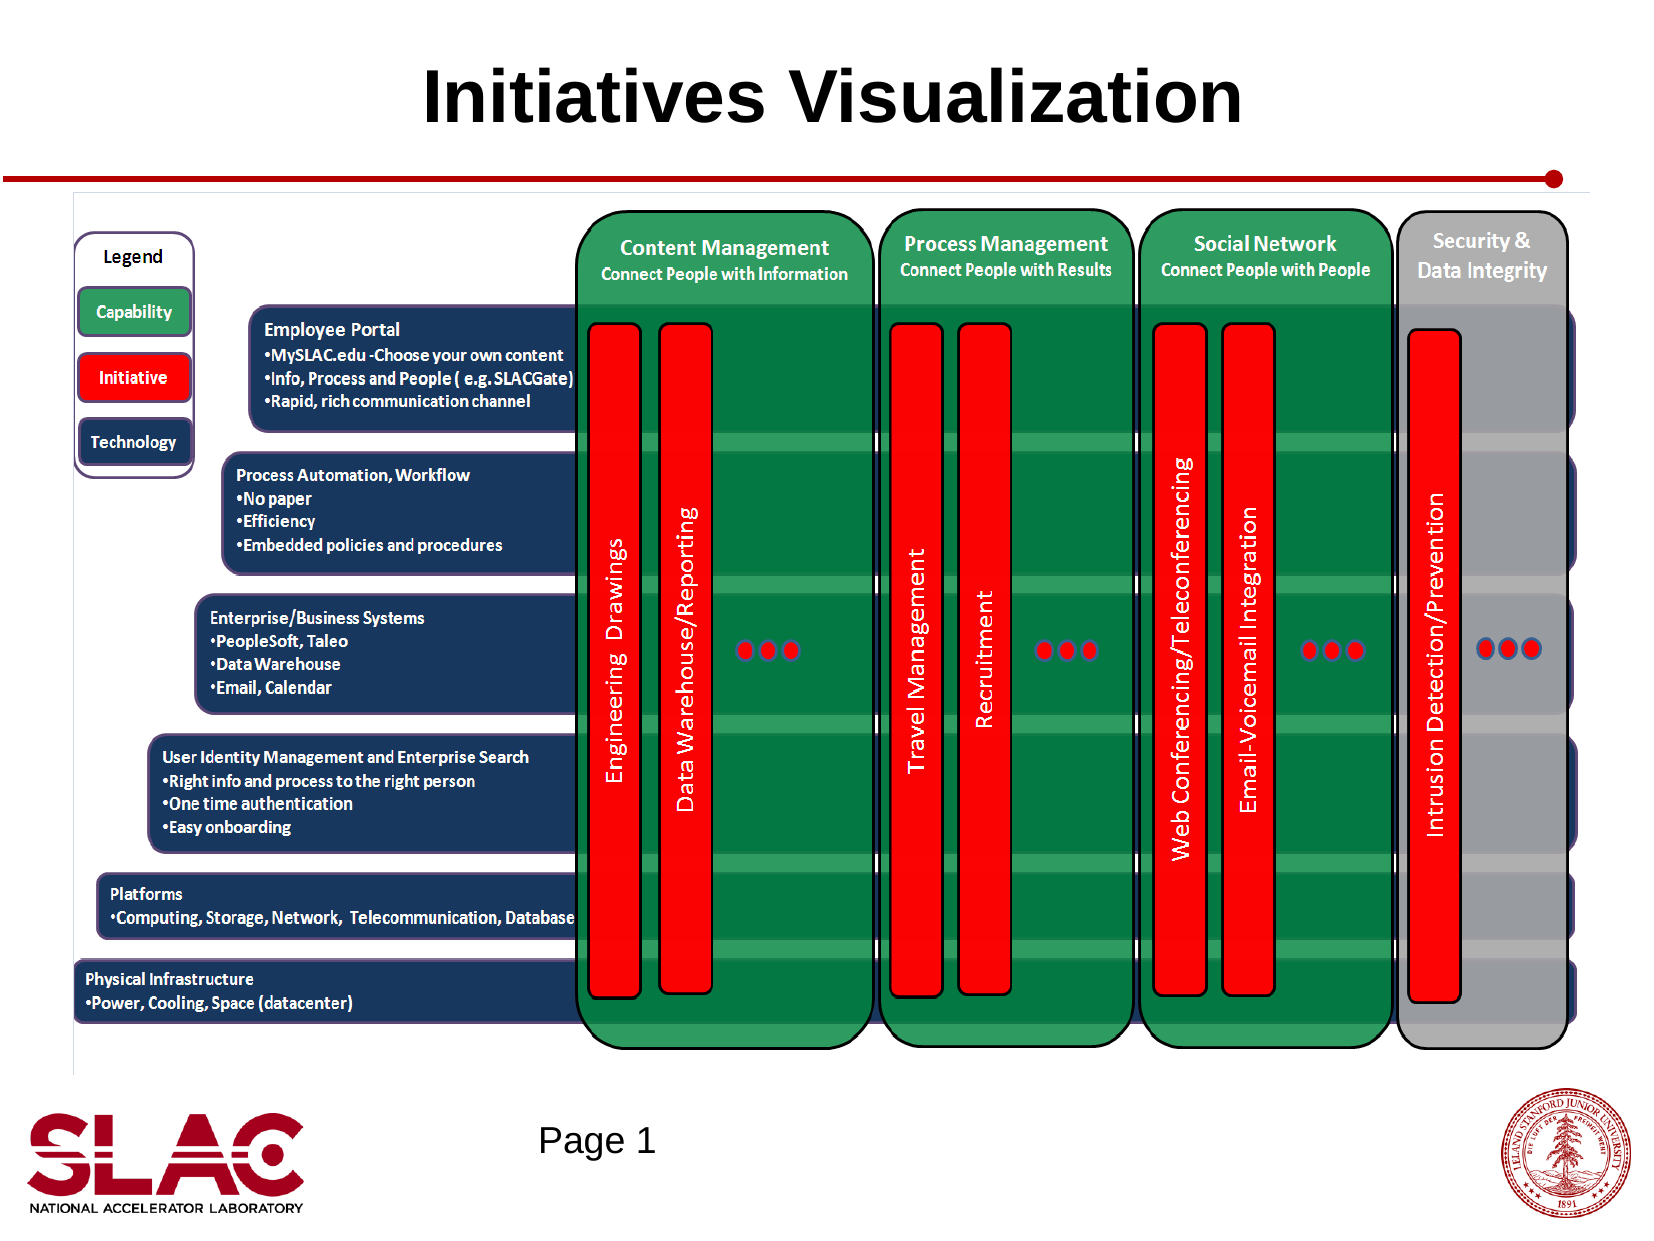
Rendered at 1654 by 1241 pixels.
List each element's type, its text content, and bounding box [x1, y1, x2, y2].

picture [73, 192, 1590, 1075]
picture [27, 1113, 304, 1213]
title Initiatives Visualization [55, 27, 1613, 166]
picture [1501, 1088, 1631, 1218]
